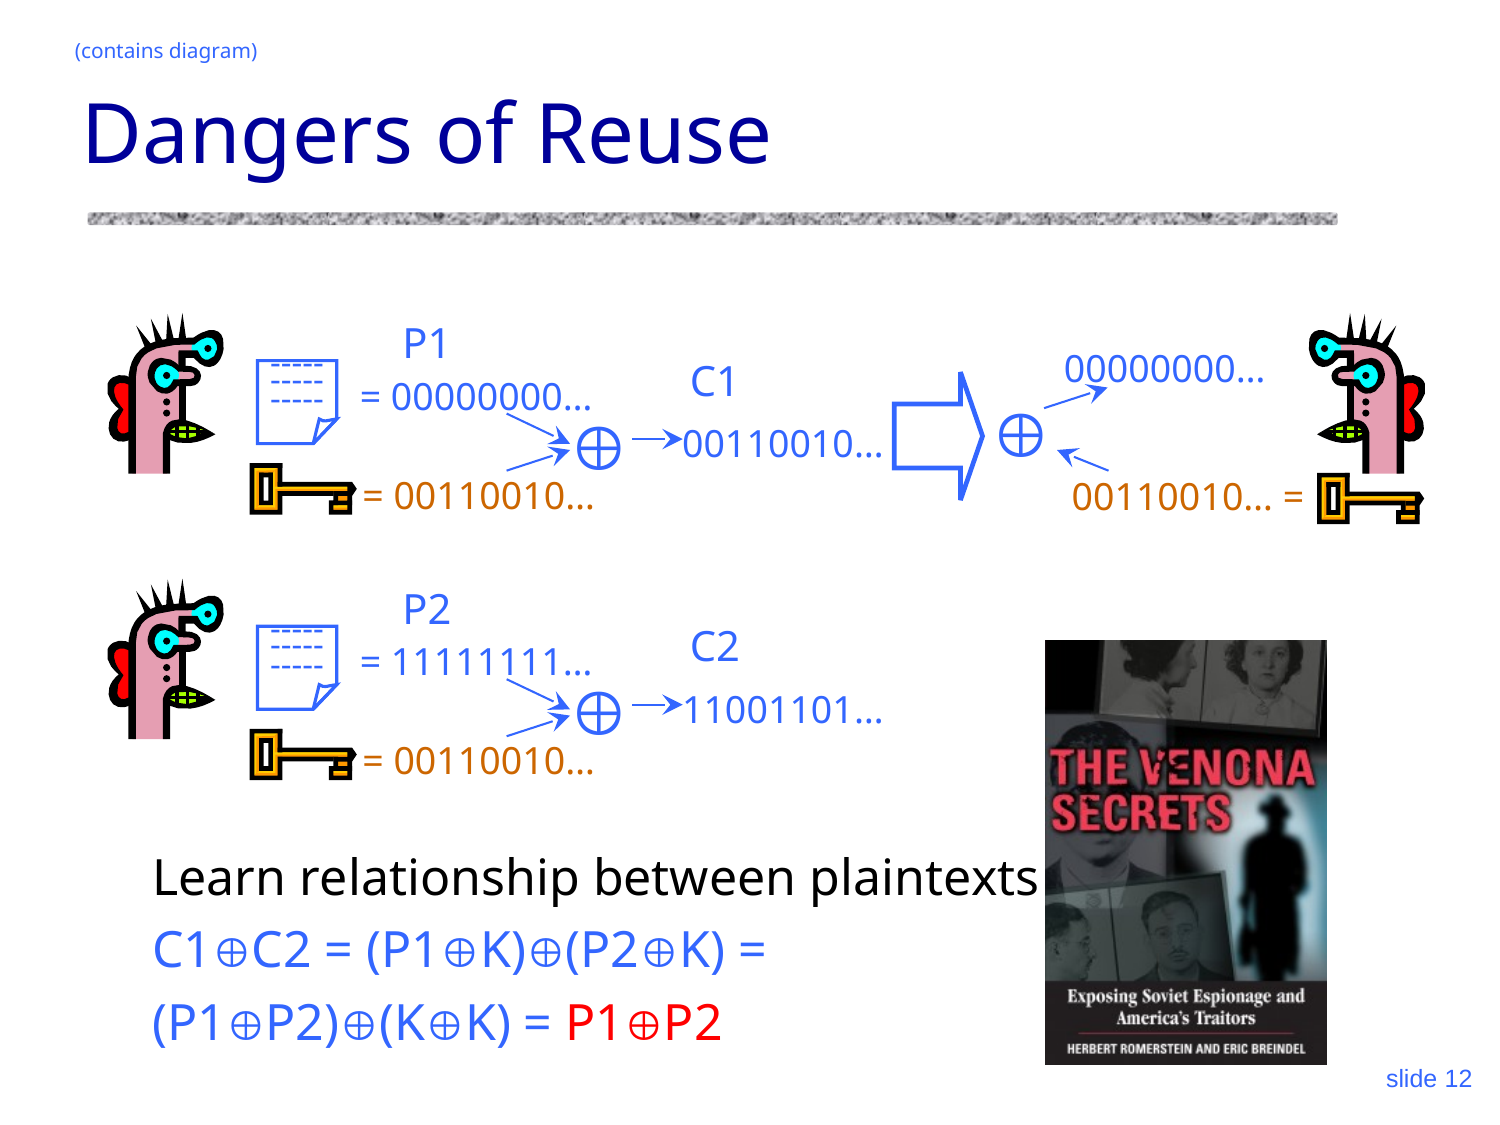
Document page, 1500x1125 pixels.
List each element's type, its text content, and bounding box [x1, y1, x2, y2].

title Dangers of Reuse [66, 37, 1342, 188]
text_box ----- ----- ----- [257, 360, 337, 444]
picture [87, 212, 1338, 226]
text_box C2 [674, 612, 756, 679]
text_box ----- ----- ----- [257, 626, 337, 710]
text_box  [535, 387, 644, 493]
picture [107, 578, 226, 741]
text_box = 11111111… [345, 630, 608, 691]
text_box 00110010… = [1056, 464, 1320, 526]
text_box 00000000… [1020, 337, 1281, 398]
picture [107, 312, 226, 475]
text_box [1317, 472, 1425, 525]
text_box slide <number> [1174, 1025, 1488, 1101]
text_box C1 [674, 346, 756, 413]
text_box [249, 463, 347, 515]
text_box P2 [387, 575, 467, 641]
text_box Learn relationship between plaintexts C1C2 = (P1K)(P2K) = (P1P2)(KK) = P1P2 [137, 837, 1045, 1058]
text_box 00110010… [657, 412, 899, 473]
text_box = 00000000… [345, 364, 608, 426]
text_box  [957, 374, 1067, 481]
text_box 11001101… [657, 678, 899, 739]
text_box = 00000000… [524, 386, 535, 408]
text_box  [535, 653, 644, 759]
text_box [249, 728, 347, 781]
text_box = 00110010… [347, 729, 611, 791]
text_box P1 [387, 309, 467, 375]
picture [1307, 312, 1425, 475]
picture [1045, 640, 1327, 1065]
text_box (contains diagram) [60, 29, 541, 70]
text_box = 00110010… [347, 463, 611, 525]
